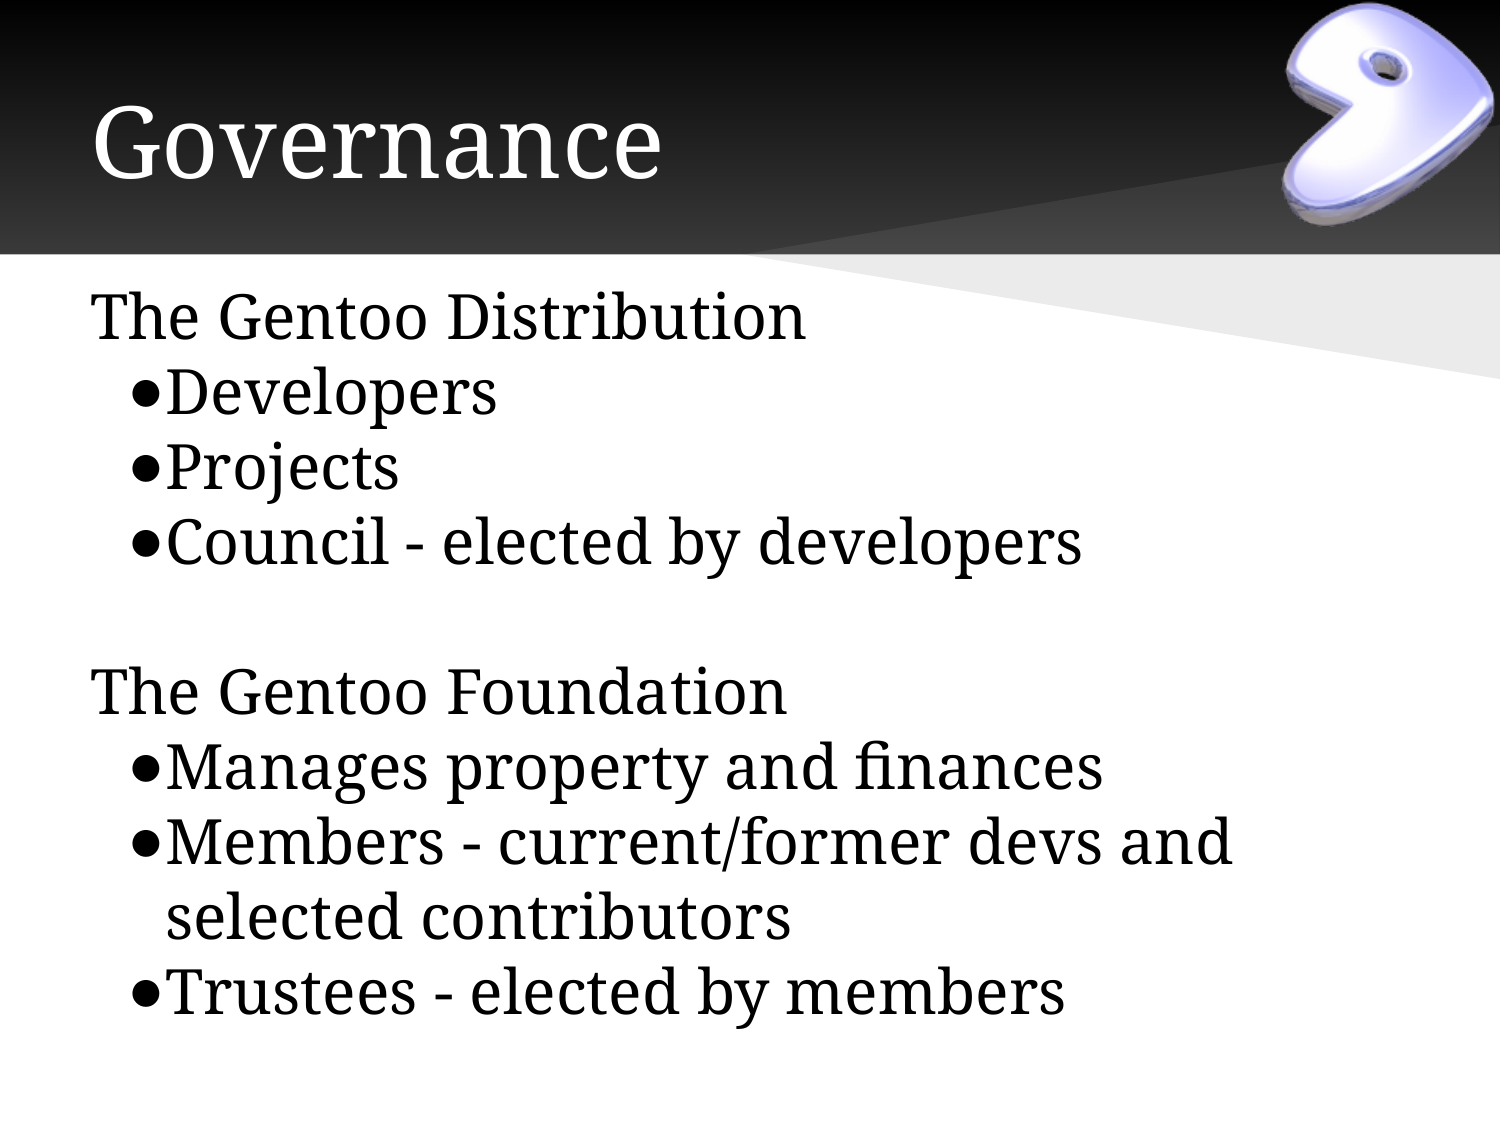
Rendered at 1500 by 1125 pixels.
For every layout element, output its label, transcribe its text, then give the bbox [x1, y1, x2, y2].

title Governance [75, 45, 1425, 233]
picture [1271, 0, 1500, 233]
list The Gentoo Distribution Developers Projects Council - elected by developers The Gentoo Foundation Manages property and finances Members - current/former devs and selected contributors Trustees - elected by members [75, 262, 1425, 1078]
